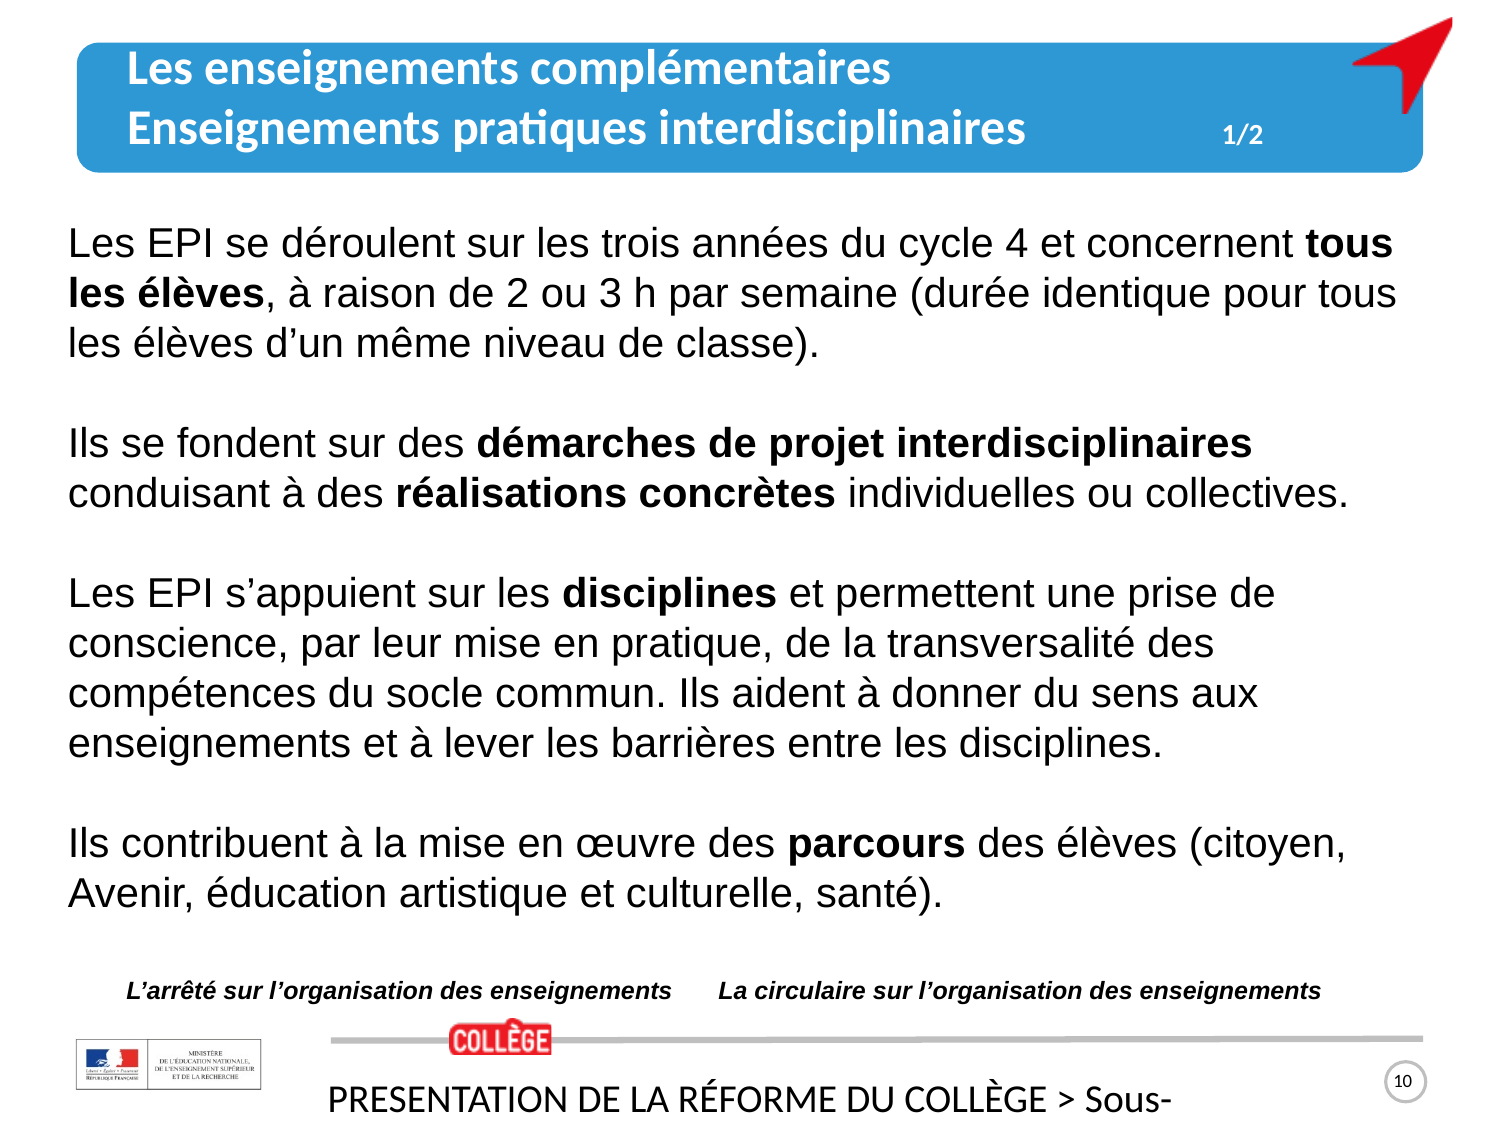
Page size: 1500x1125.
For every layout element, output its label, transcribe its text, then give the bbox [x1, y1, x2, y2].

text_box Les EPI se déroulent sur les trois années du cycle 4 et concernent tous les élèves, à raison de 2 ou 3 h par semaine (durée identique pour tous les élèves d’un même niveau de classe). Ils se fondent sur des démarches de projet interdisciplinaires conduisant à des réalisations concrètes individuelles ou collectives. Les EPI s’appuient sur les disciplines et permettent une prise de conscience, par leur mise en pratique, de la transversalité des compétences du socle commun. Ils aident à donner du sens aux enseignements et à lever les barrières entre les disciplines. Ils contribuent à la mise en œuvre des parcours des élèves (citoyen, Avenir, éducation artistique et culturelle, santé). [53, 208, 1436, 924]
text_box L’arrêté sur l’organisation des enseignements [111, 967, 689, 1013]
title Les enseignements complémentaires Enseignements pratiques interdisciplinaires 1/2 [112, 26, 1424, 181]
picture [74, 1037, 263, 1091]
text_box La circulaire sur l’organisation des enseignements [703, 967, 1339, 1013]
